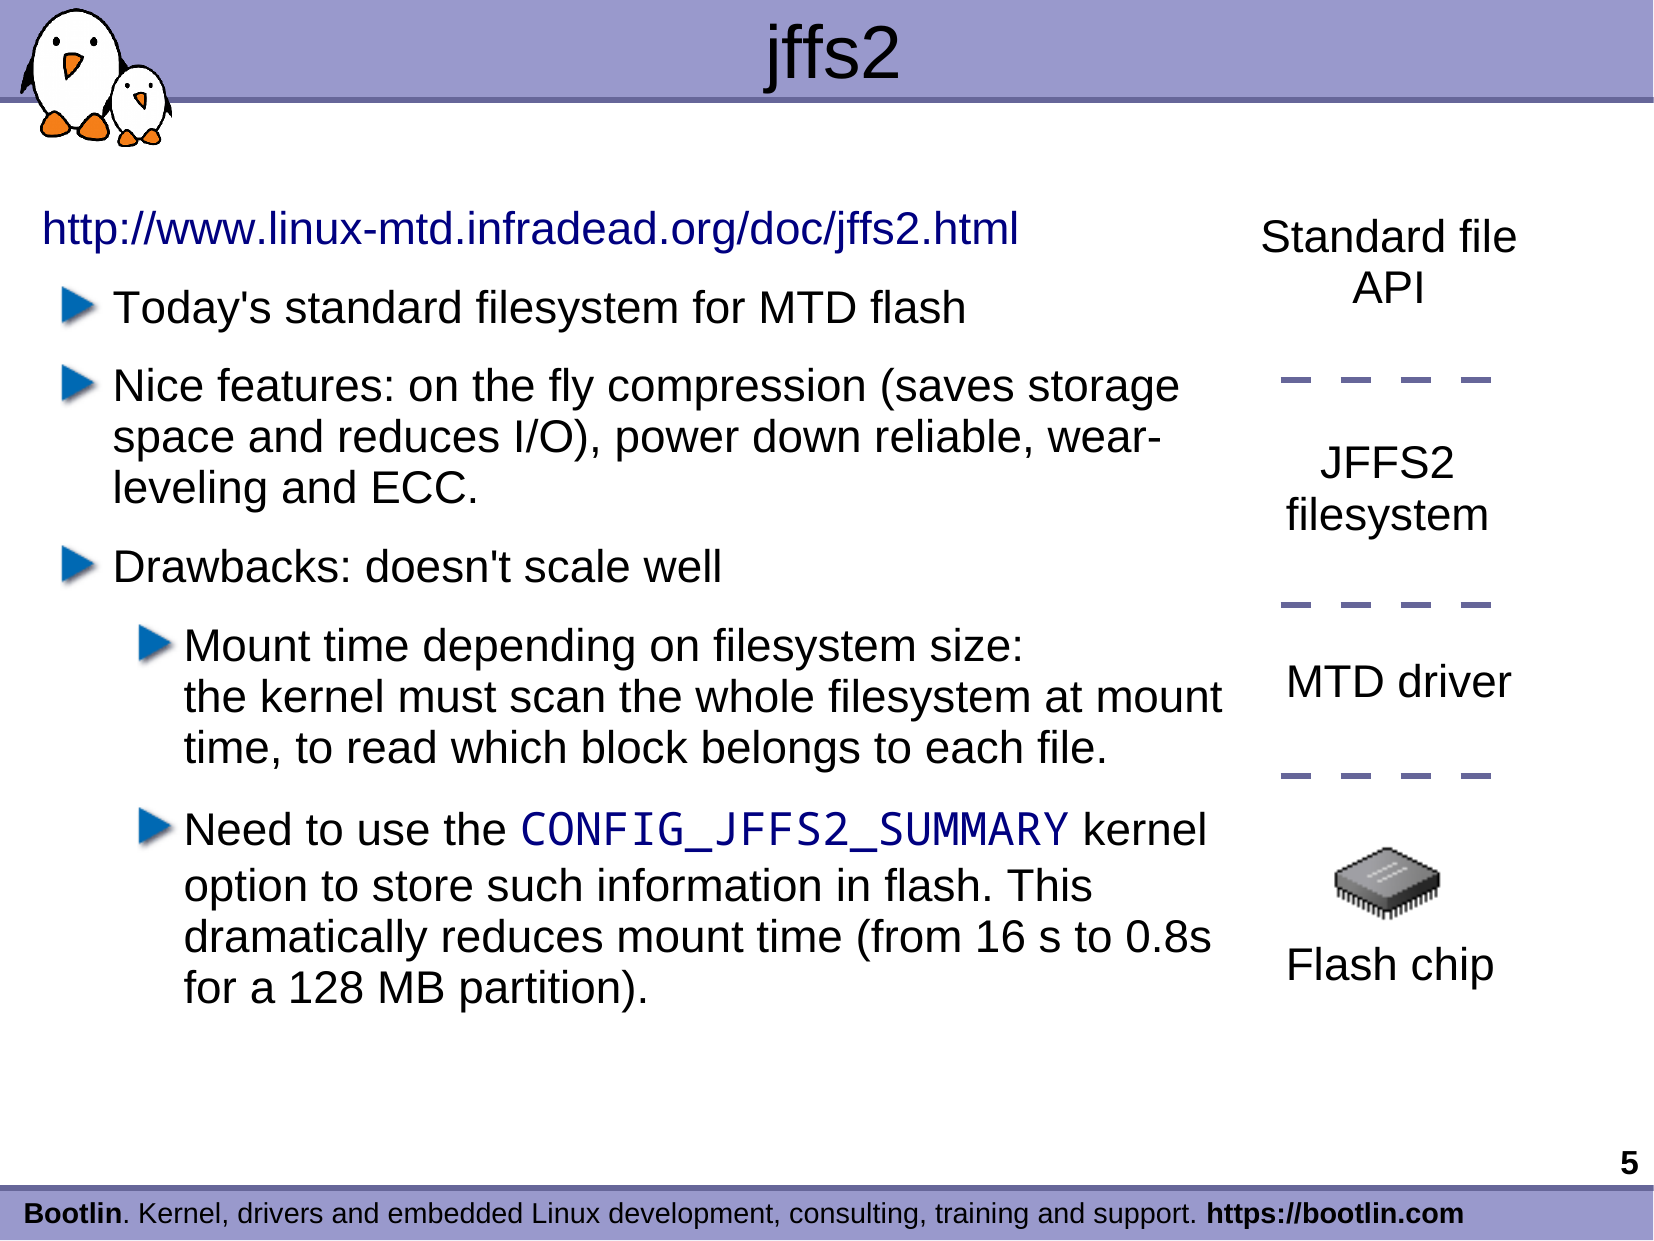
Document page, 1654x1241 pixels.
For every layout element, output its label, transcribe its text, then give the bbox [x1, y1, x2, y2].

text_box JFFS2 filesystem [1285, 437, 1490, 552]
text_box Standard file API [1260, 210, 1518, 325]
title jffs2 [108, 0, 1560, 106]
text_box MTD driver [1285, 655, 1513, 713]
text_box Flash chip [1285, 939, 1496, 997]
picture [1328, 826, 1448, 939]
picture [20, 8, 172, 147]
list http://www.linux-mtd.infradead.org/doc/jffs2.html Today's standard filesystem for MTD flash Nice features: on the fly compression (saves storage space and reduces I/O), power down reliable, wear-leveling and ECC. Drawbacks: doesn't scale well Mount time depending on filesystem size: the kernel must scan the whole filesystem at mount time, to read which block belongs to each file. Need to use the CONFIG_JFFS2_SUMMARY kernel option to store such information in flash. This dramatically reduces mount time (from 16 s to 0.8s for a 128 MB partition). [41, 203, 1239, 1077]
